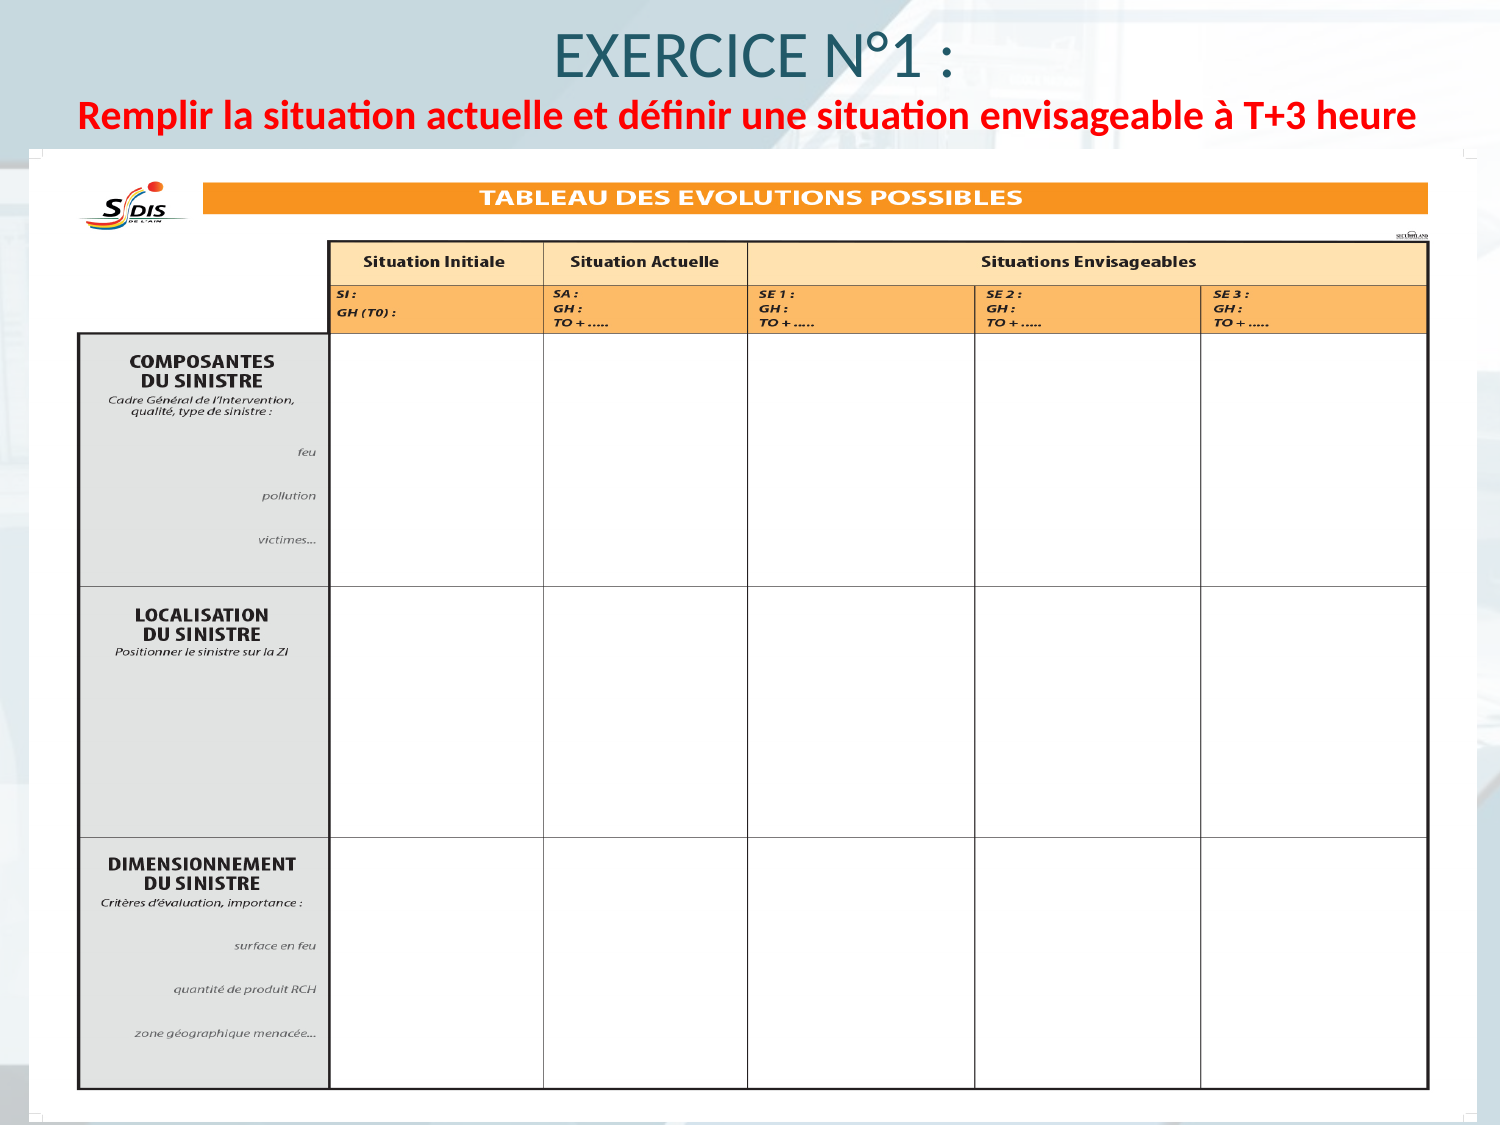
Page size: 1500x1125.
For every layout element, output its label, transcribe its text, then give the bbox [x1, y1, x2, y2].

title EXERCICE N°1 : [59, 12, 1452, 89]
picture [29, 149, 1477, 1123]
text_box Remplir la situation actuelle et définir une situation envisageable à T+3 heure [24, 91, 1477, 148]
